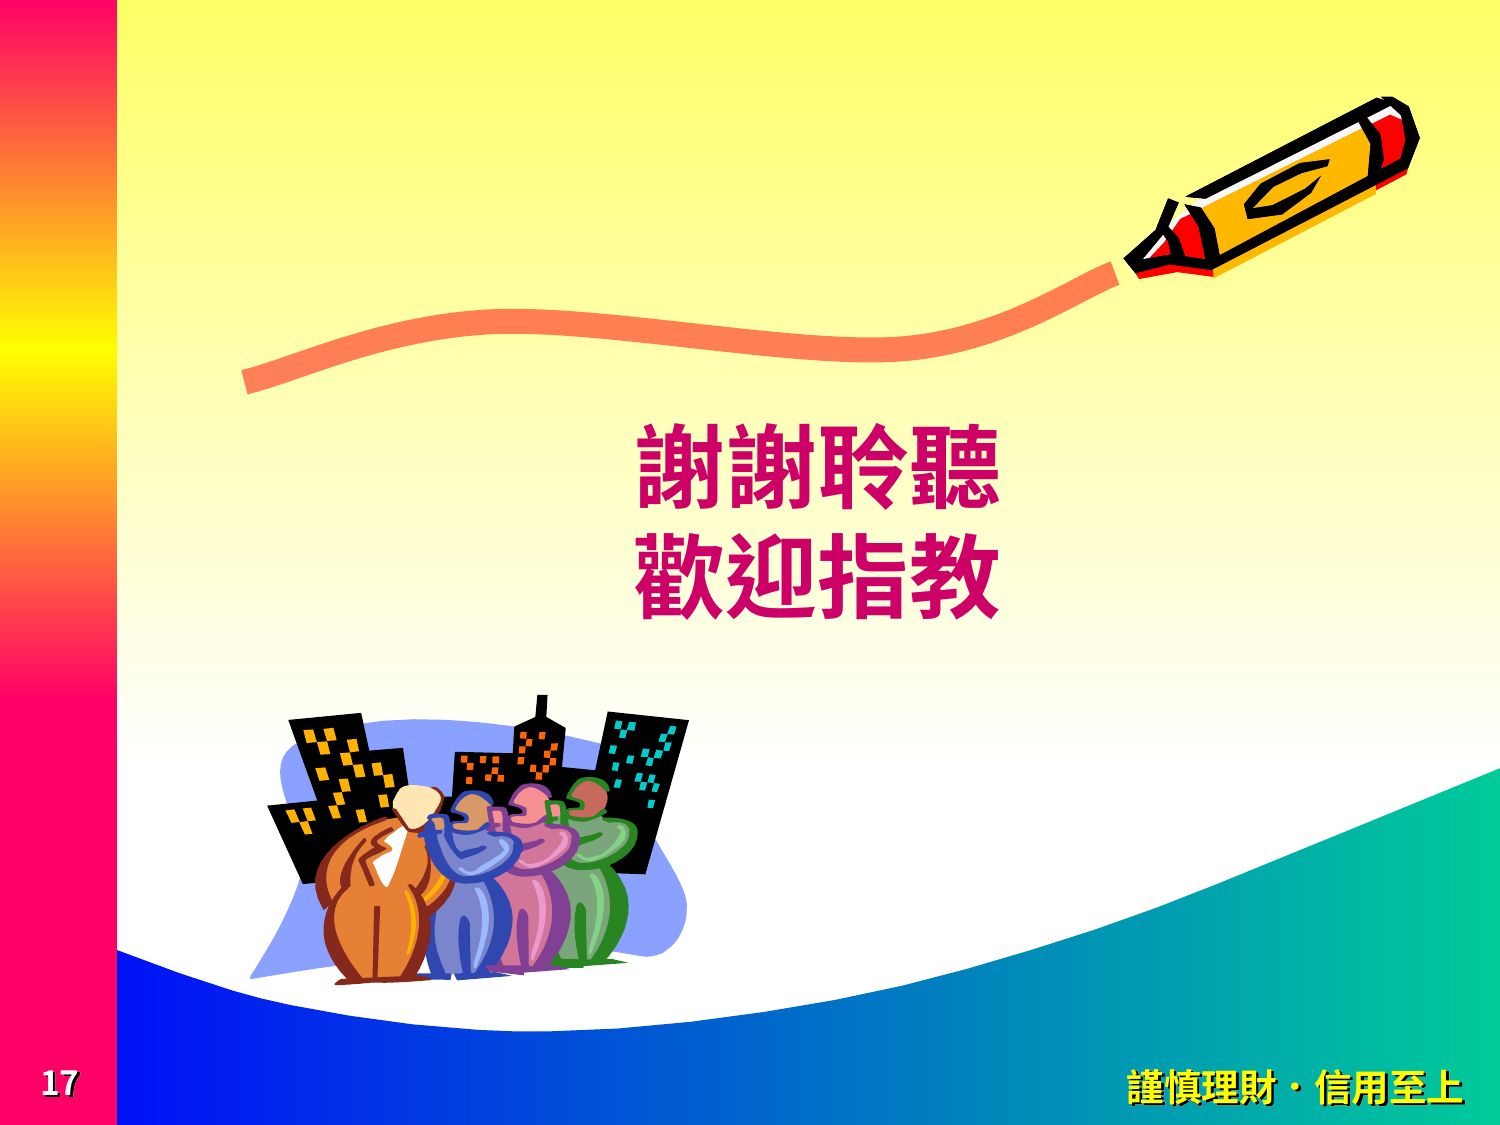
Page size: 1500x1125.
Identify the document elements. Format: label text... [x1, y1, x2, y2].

text_box 謝謝聆聽 歡迎指教 [518, 402, 1117, 638]
picture [250, 692, 693, 988]
